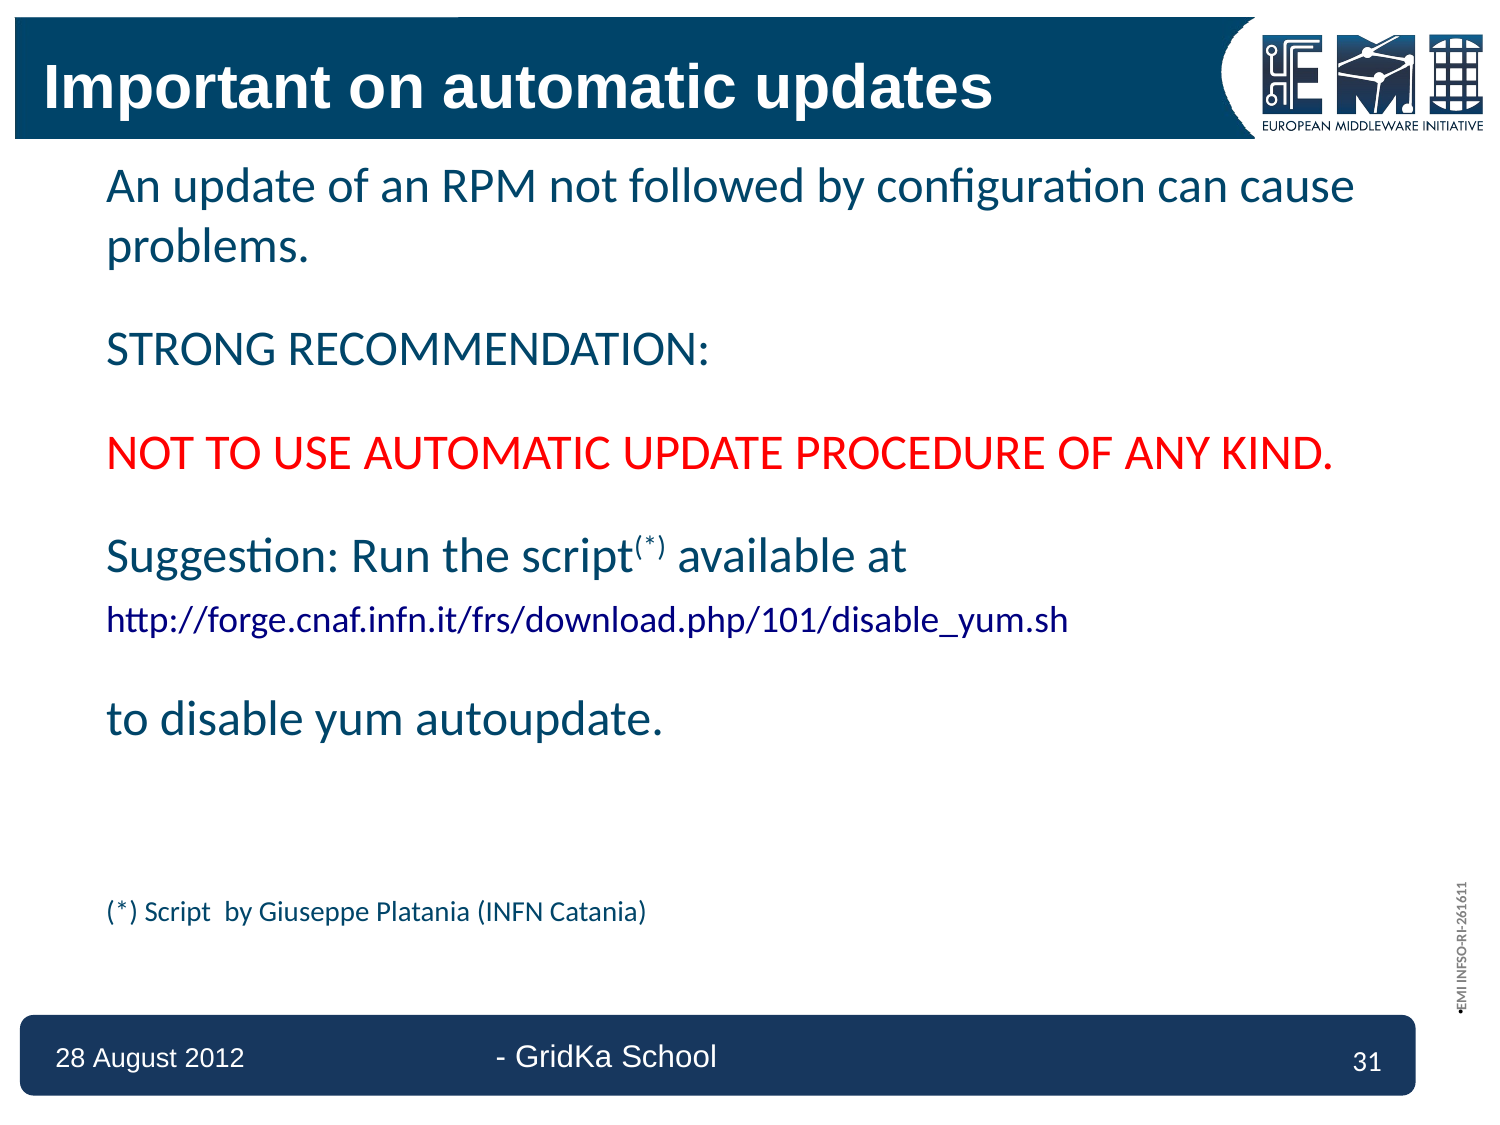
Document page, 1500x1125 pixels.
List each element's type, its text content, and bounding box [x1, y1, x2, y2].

picture [1262, 34, 1483, 131]
picture [14, 17, 25, 139]
text_box Important on automatic updates [29, 38, 1214, 129]
list An update of an RPM not followed by configuration can cause problems. STRONG RECOMMENDATION: NOT TO USE AUTOMATIC UPDATE PROCEDURE OF ANY KIND. Suggestion: Run the script(*) available at http://forge.cnaf.infn.it/frs/download.php/101/disable_yum.sh to disable yum autoupdate. (*) Script by Giuseppe Platania (INFN Catania) [35, 144, 1398, 1123]
picture [28, 17, 1255, 139]
